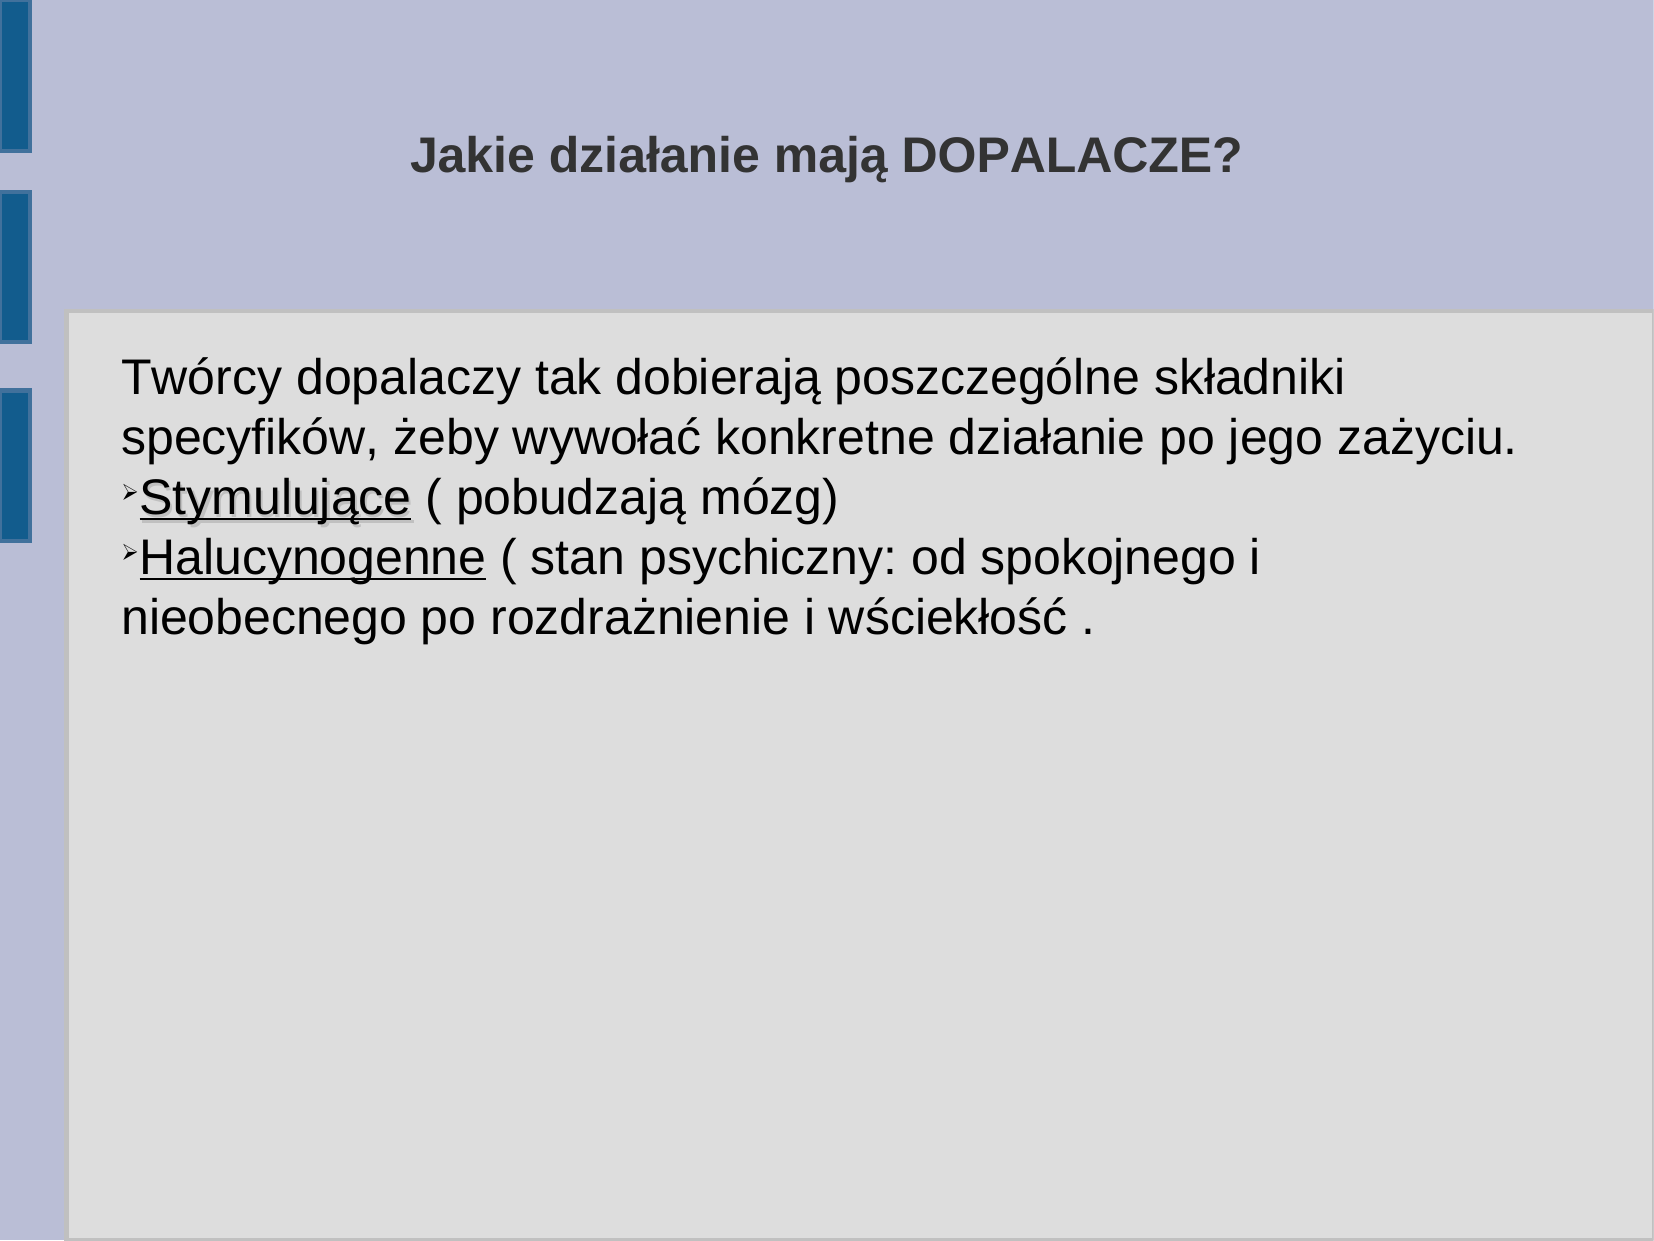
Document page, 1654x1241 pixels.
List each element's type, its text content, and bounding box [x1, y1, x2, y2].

title Jakie działanie mają DOPALACZE? [82, 49, 1571, 257]
list Twórcy dopalaczy tak dobierają poszczególne składniki specyfików, żeby wywołać konkretne działanie po jego zażyciu. Stymulujące ( pobudzają mózg) Halucynogenne ( stan psychiczny: od spokojnego i nieobecnego po rozdrażnienie i wściekłość . [121, 344, 1534, 1127]
